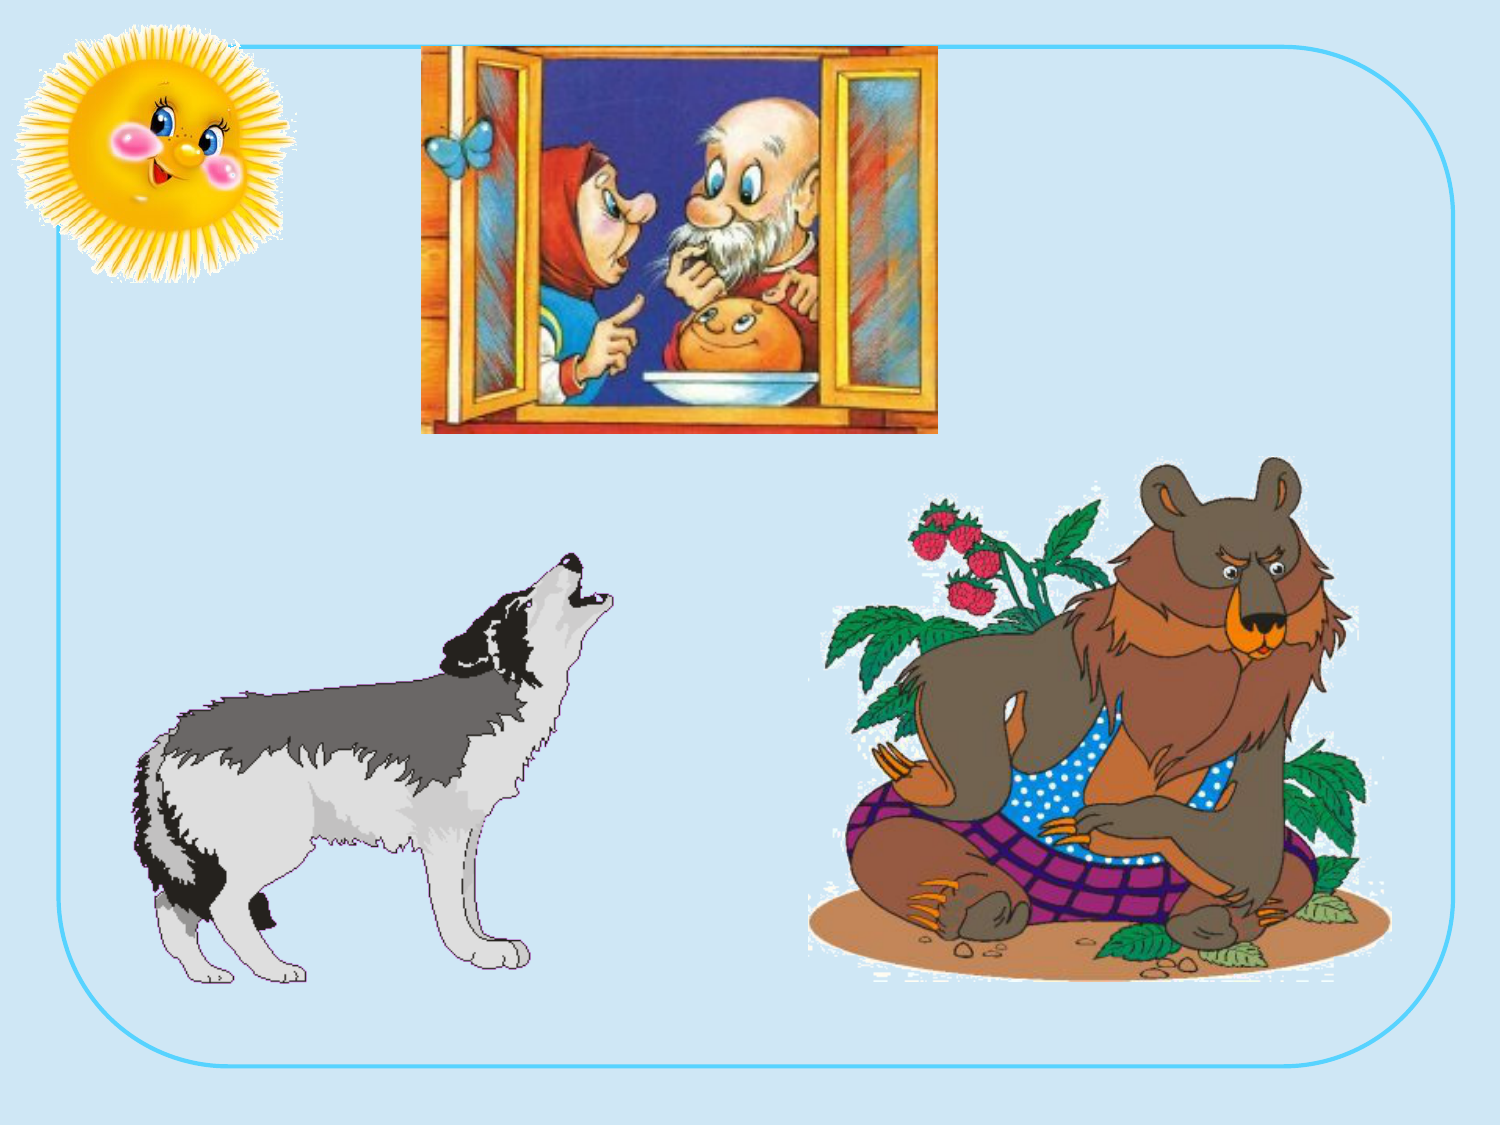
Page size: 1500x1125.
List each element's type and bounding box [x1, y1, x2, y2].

picture [128, 550, 617, 987]
picture [808, 456, 1392, 982]
picture [421, 46, 938, 434]
picture [11, 11, 340, 340]
